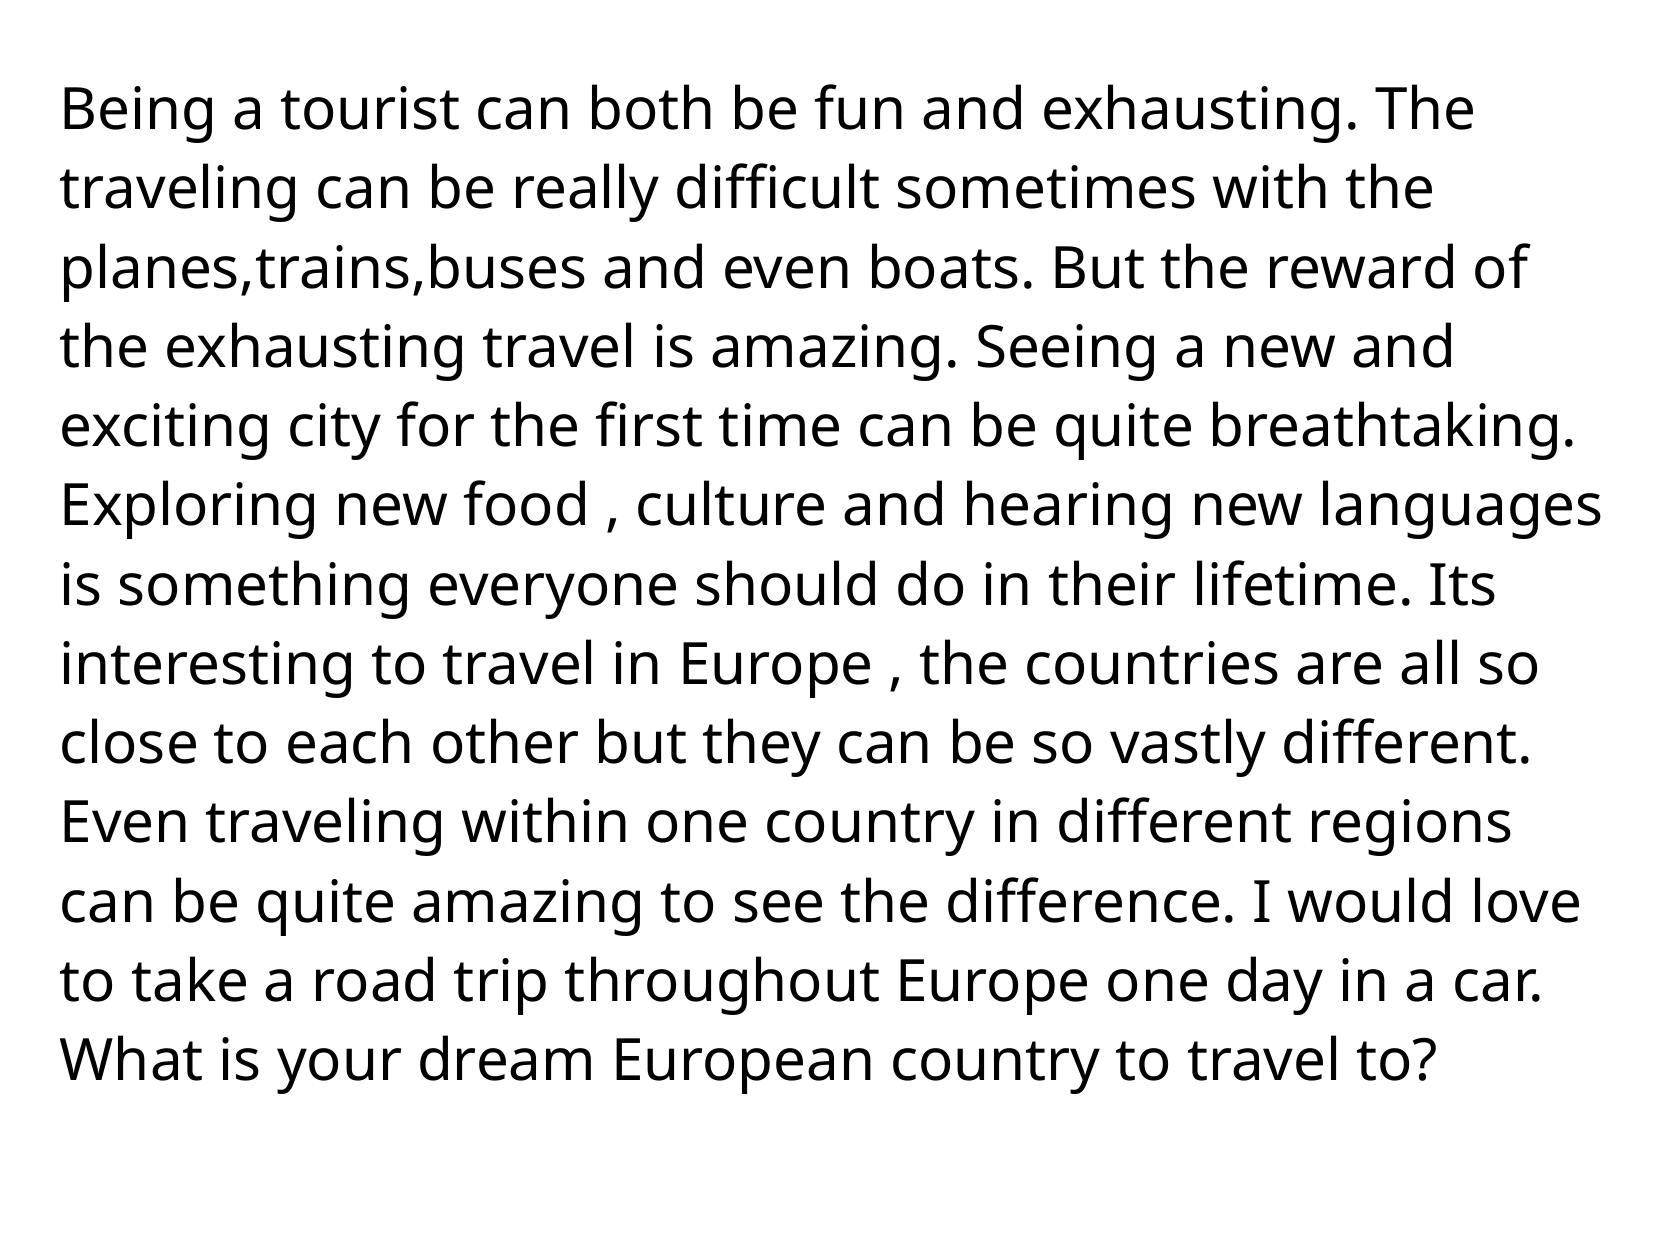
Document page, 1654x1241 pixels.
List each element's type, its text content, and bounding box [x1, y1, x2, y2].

text_box Being a tourist can both be fun and exhausting. The traveling can be really difficult sometimes with the planes,trains,buses and even boats. But the reward of the exhausting travel is amazing. Seeing a new and exciting city for the first time can be quite breathtaking. Exploring new food , culture and hearing new languages is something everyone should do in their lifetime. Its interesting to travel in Europe , the countries are all so close to each other but they can be so vastly different. Even traveling within one country in different regions can be quite amazing to see the difference. I would love to take a road trip throughout Europe one day in a car. What is your dream European country to travel to? [45, 60, 1621, 1156]
